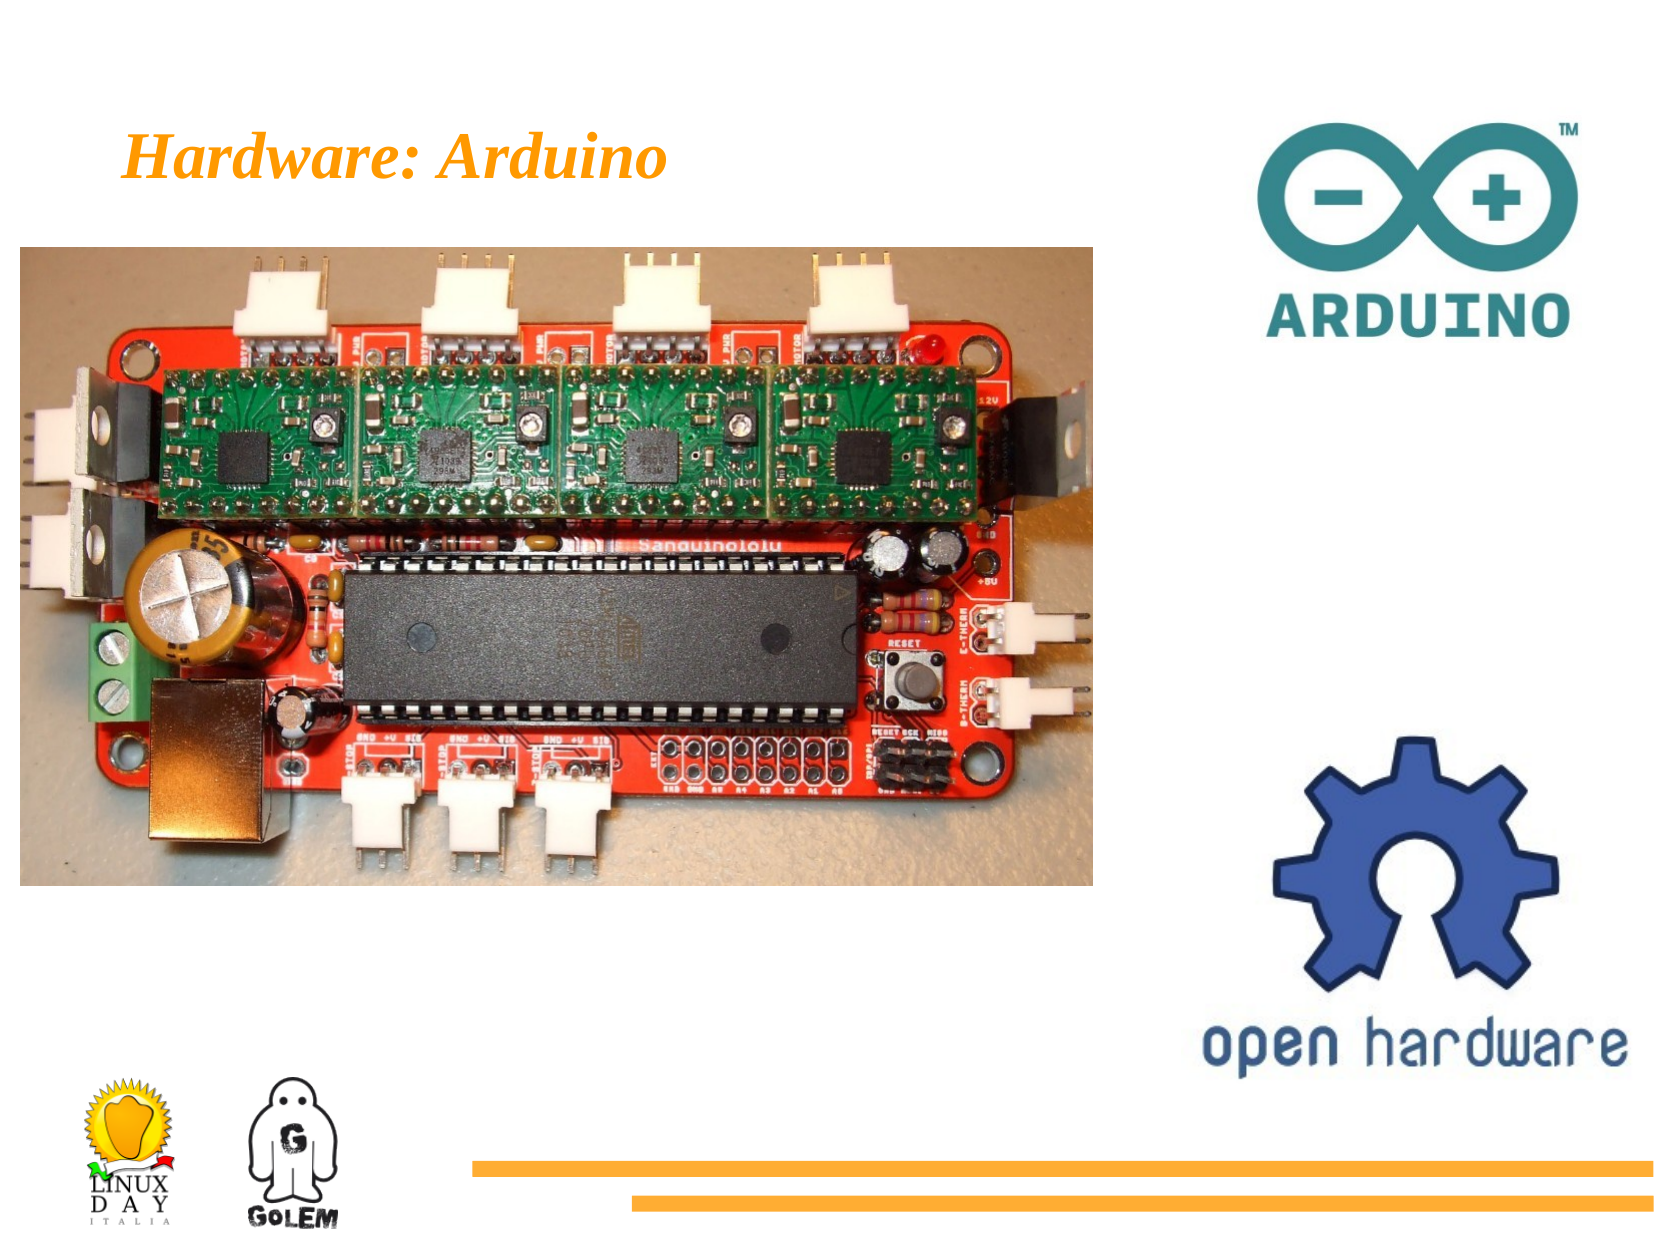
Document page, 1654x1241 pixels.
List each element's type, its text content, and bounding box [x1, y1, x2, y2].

picture [83, 1077, 178, 1229]
title Hardware: Arduino [121, 45, 1534, 254]
picture [1181, 679, 1650, 1148]
picture [248, 1077, 338, 1229]
picture [20, 247, 1093, 886]
picture [1228, 107, 1610, 343]
